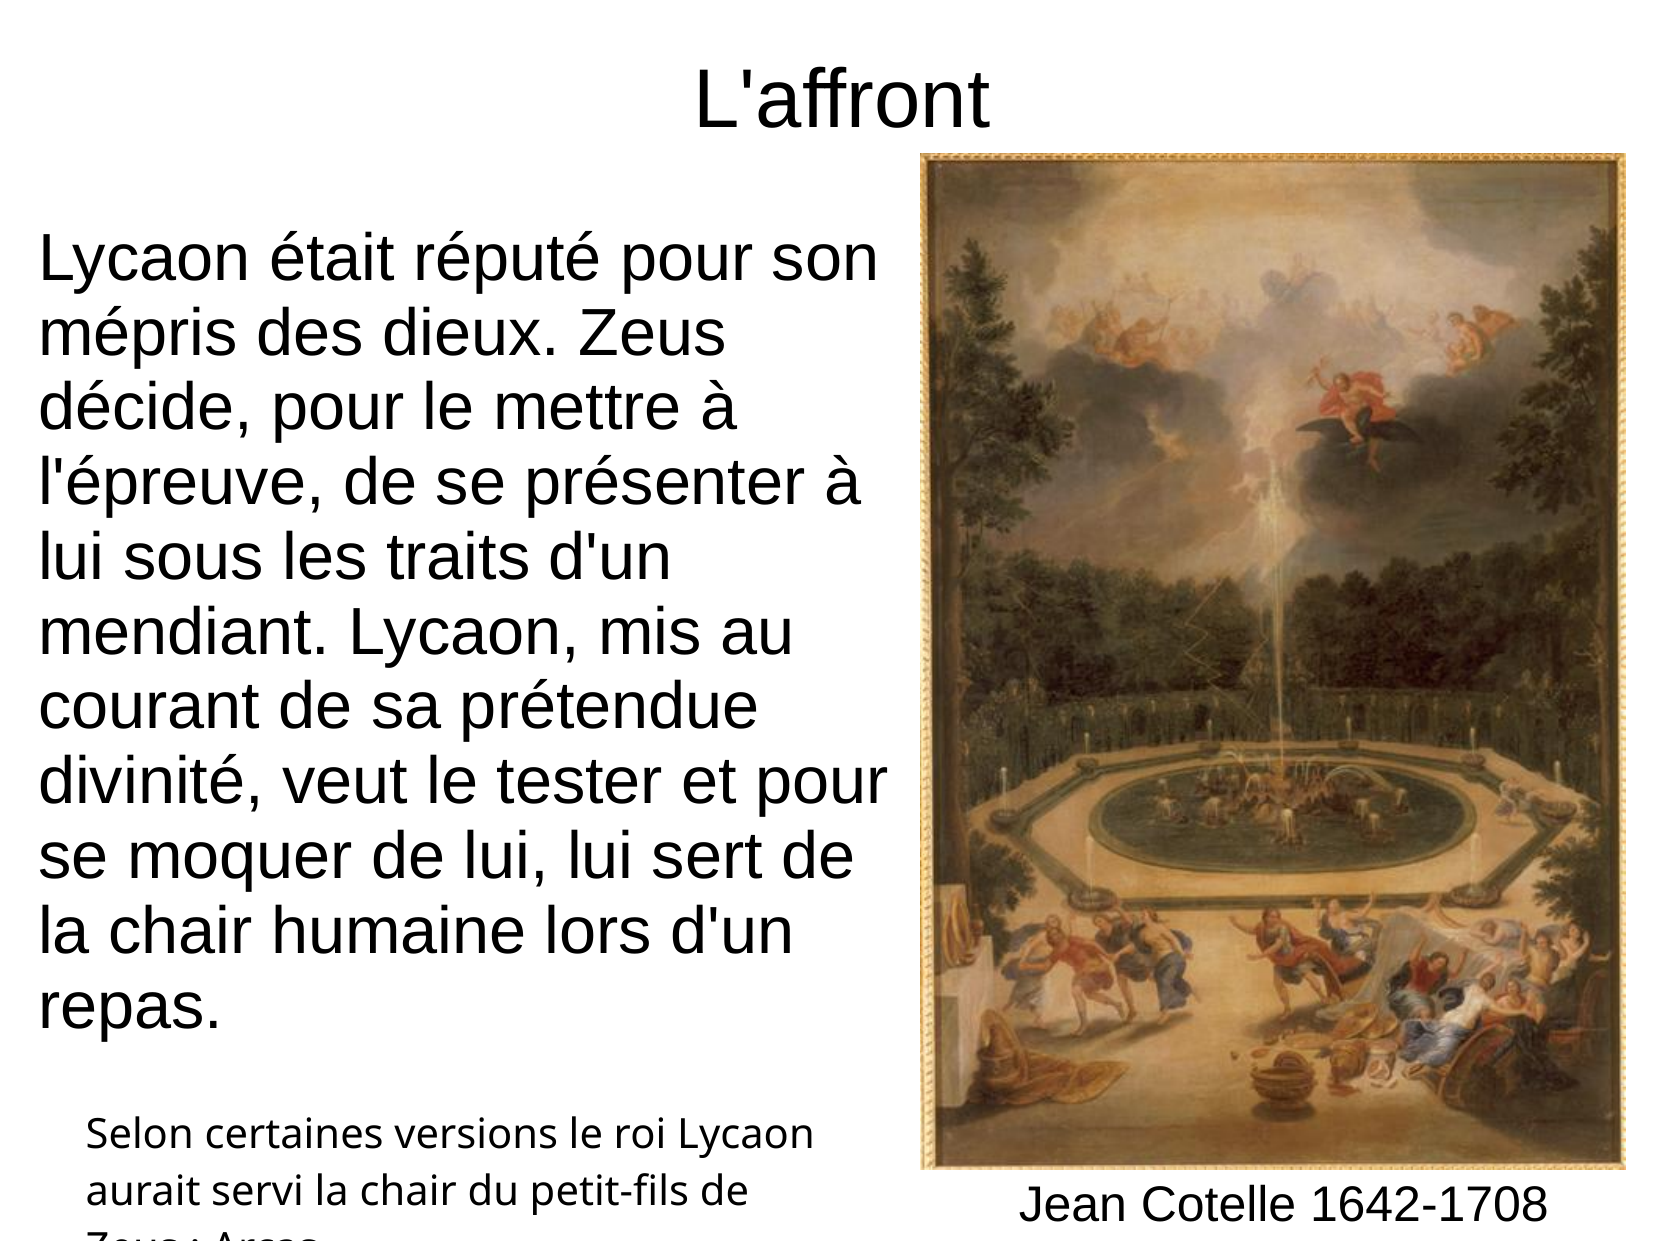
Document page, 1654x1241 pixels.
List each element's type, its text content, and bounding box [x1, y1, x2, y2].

text_box Lycaon était réputé pour son mépris des dieux. Zeus décide, pour le mettre à l'épreuve, de se présenter à lui sous les traits d'un mendiant. Lycaon, mis au courant de sa prétendue divinité, veut le tester et pour se moquer de lui, lui sert de la chair humaine lors d'un repas. [23, 212, 920, 1050]
text_box Jean Cotelle 1642-1708 [1003, 1169, 1607, 1240]
text_box L'affront [310, 44, 1374, 153]
picture [920, 153, 1626, 1170]
text_box Selon certaines versions le roi Lycaon aurait servi la chair du petit-fils de Zeus ; Arcas [70, 1096, 886, 1241]
